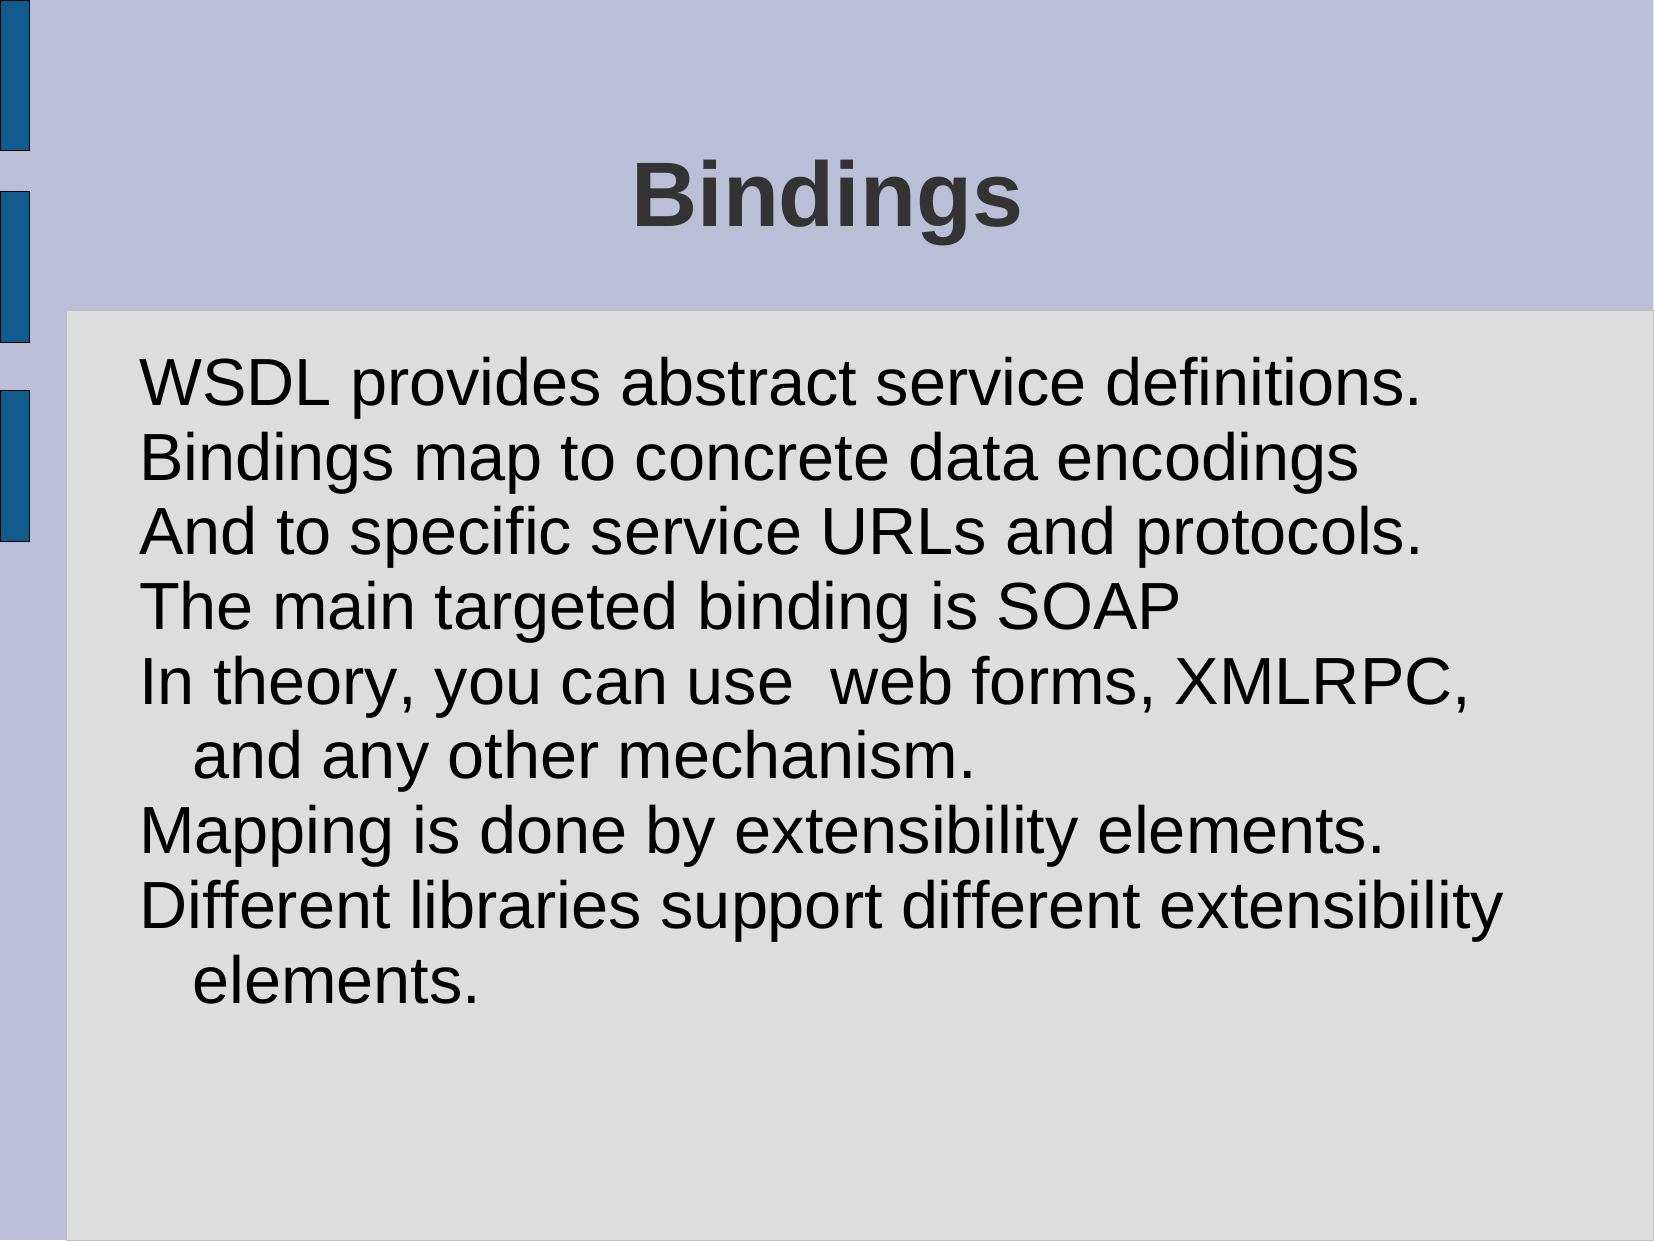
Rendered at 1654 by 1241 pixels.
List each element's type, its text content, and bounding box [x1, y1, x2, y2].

list WSDL provides abstract service definitions. Bindings map to concrete data encodings And to specific service URLs and protocols. The main targeted binding is SOAP In theory, you can use web forms, XMLRPC, and any other mechanism. Mapping is done by extensibility elements. Different libraries support different extensibility elements. [121, 344, 1534, 1112]
title Bindings [121, 98, 1534, 291]
